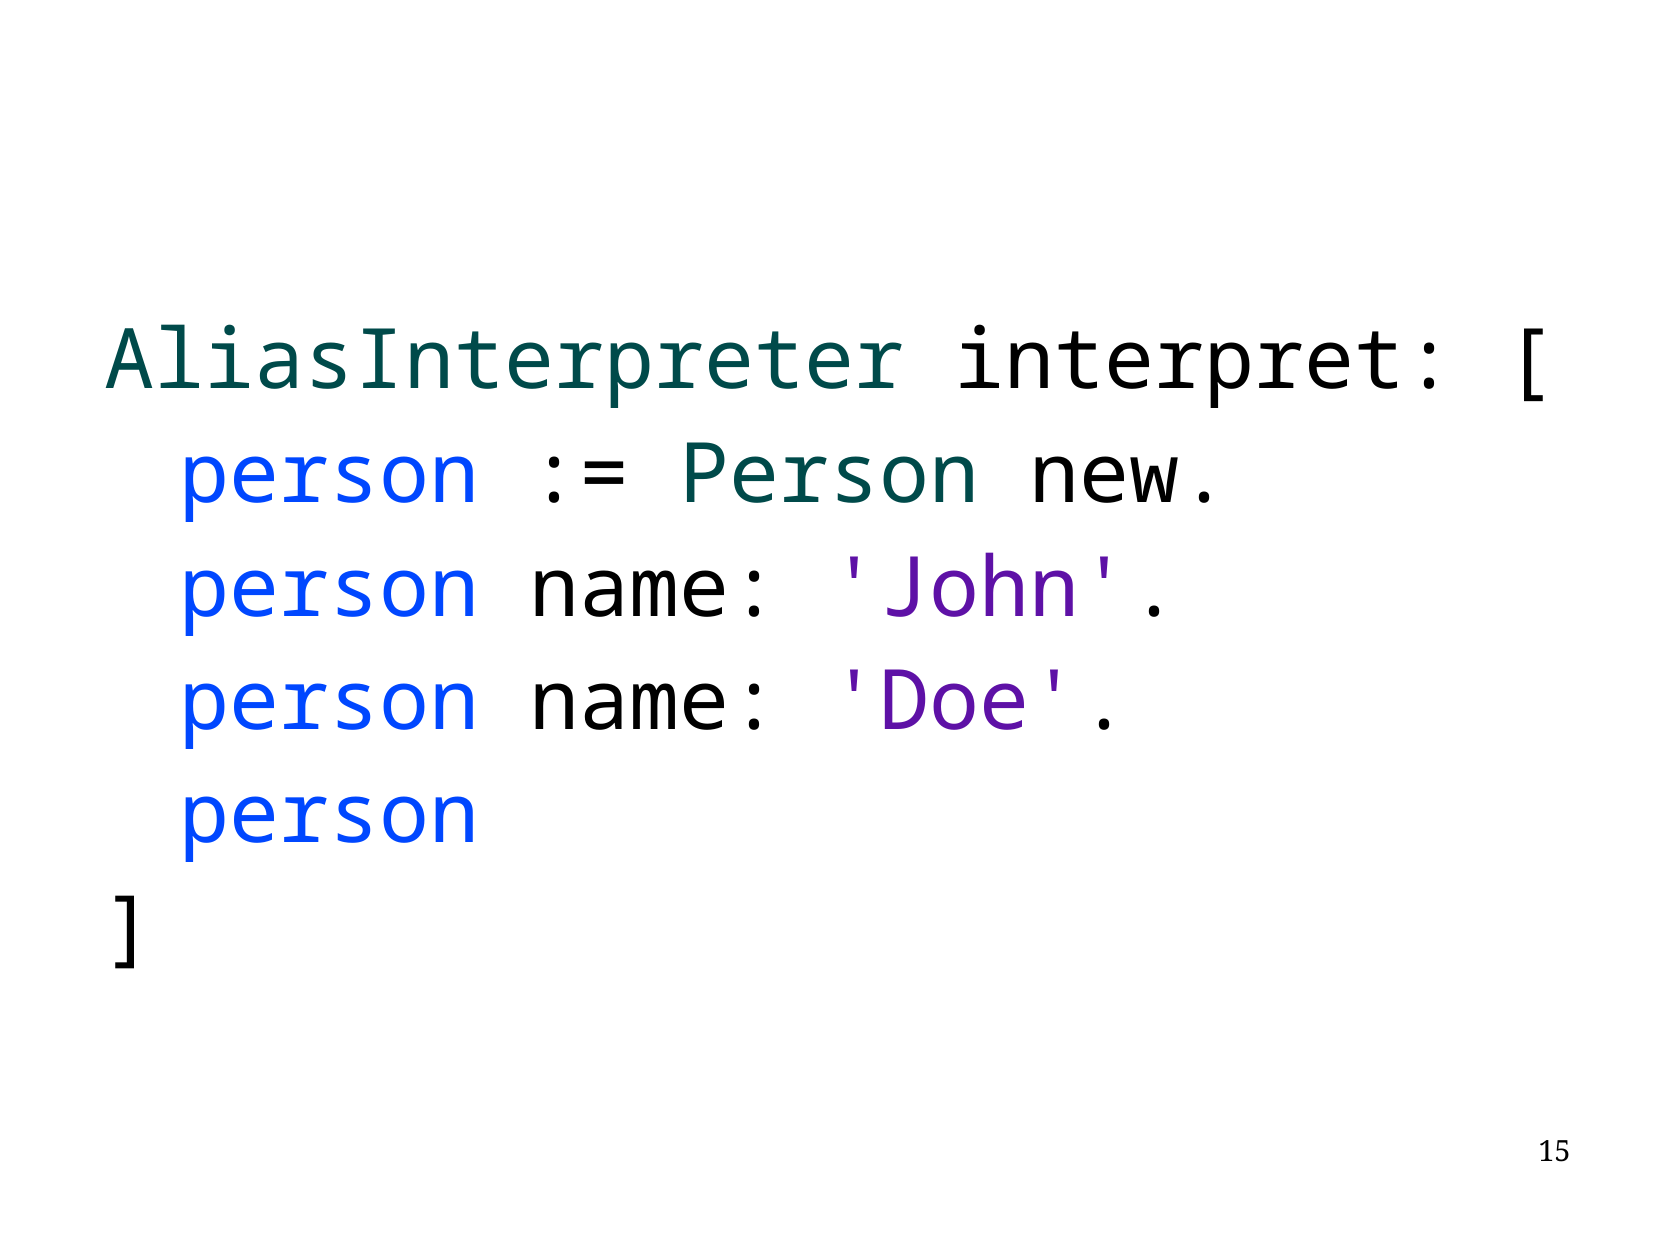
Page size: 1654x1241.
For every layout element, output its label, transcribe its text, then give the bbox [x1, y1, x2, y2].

subtitle AliasInterpreter interpret: [ person := Person new. person name: 'John'. person name: 'Doe'. person ] [104, 231, 1558, 1050]
